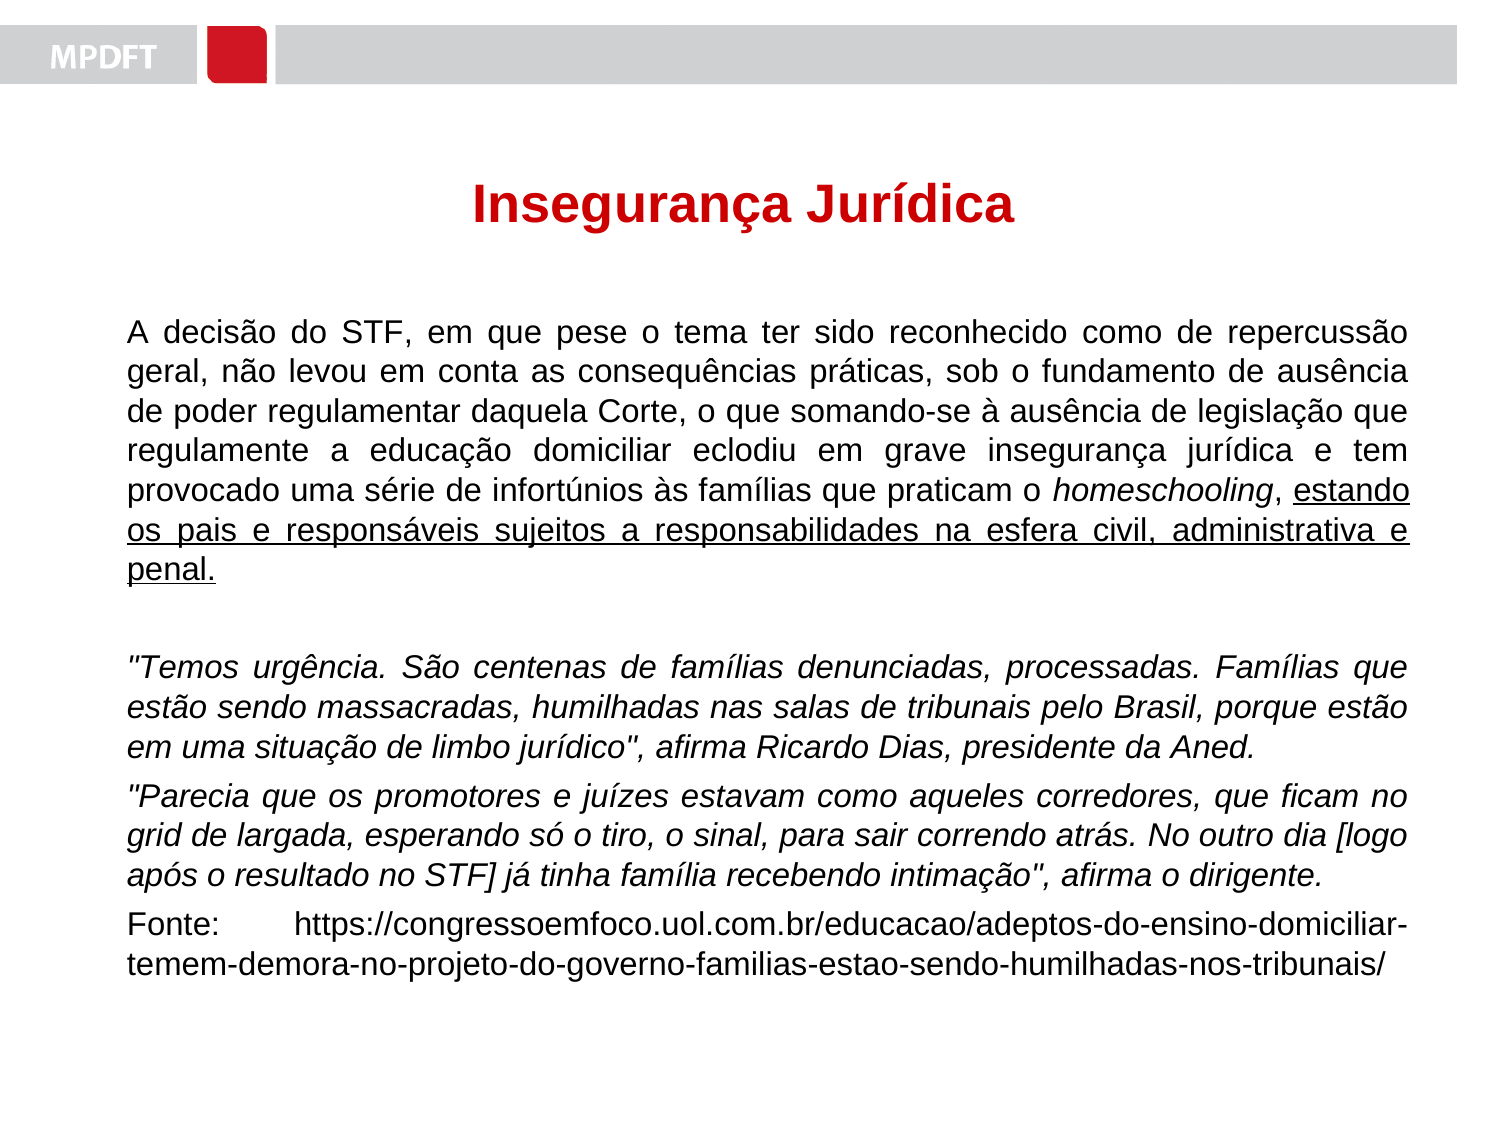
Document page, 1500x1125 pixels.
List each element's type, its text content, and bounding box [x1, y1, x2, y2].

picture [0, 0, 1457, 1125]
text_box A decisão do STF, em que pese o tema ter sido reconhecido como de repercussão geral, não levou em conta as consequências práticas, sob o fundamento de ausência de poder regulamentar daquela Corte, o que somando-se à ausência de legislação que regulamente a educação domiciliar eclodiu em grave insegurança jurídica e tem provocado uma série de infortúnios às famílias que praticam o homeschooling, estando os pais e responsáveis sujeitos a responsabilidades na esfera civil, administrativa e penal. "Temos urgência. São centenas de famílias denunciadas, processadas. Famílias que estão sendo massacradas, humilhadas nas salas de tribunais pelo Brasil, porque estão em uma situação de limbo jurídico", afirma Ricardo Dias, presidente da Aned. "Parecia que os promotores e juízes estavam como aqueles corredores, que ficam no grid de largada, esperando só o tiro, o sinal, para sair correndo atrás. No outro dia [logo após o resultado no STF] já tinha família recebendo intimação", afirma o dirigente. Fonte: https://congressoemfoco.uol.com.br/educacao/adeptos-do-ensino-domiciliar-temem-demora-no-projeto-do-governo-familias-estao-sendo-humilhadas-nos-tribunais/ [75, 302, 1426, 1005]
text_box Insegurança Jurídica [64, 160, 1424, 242]
